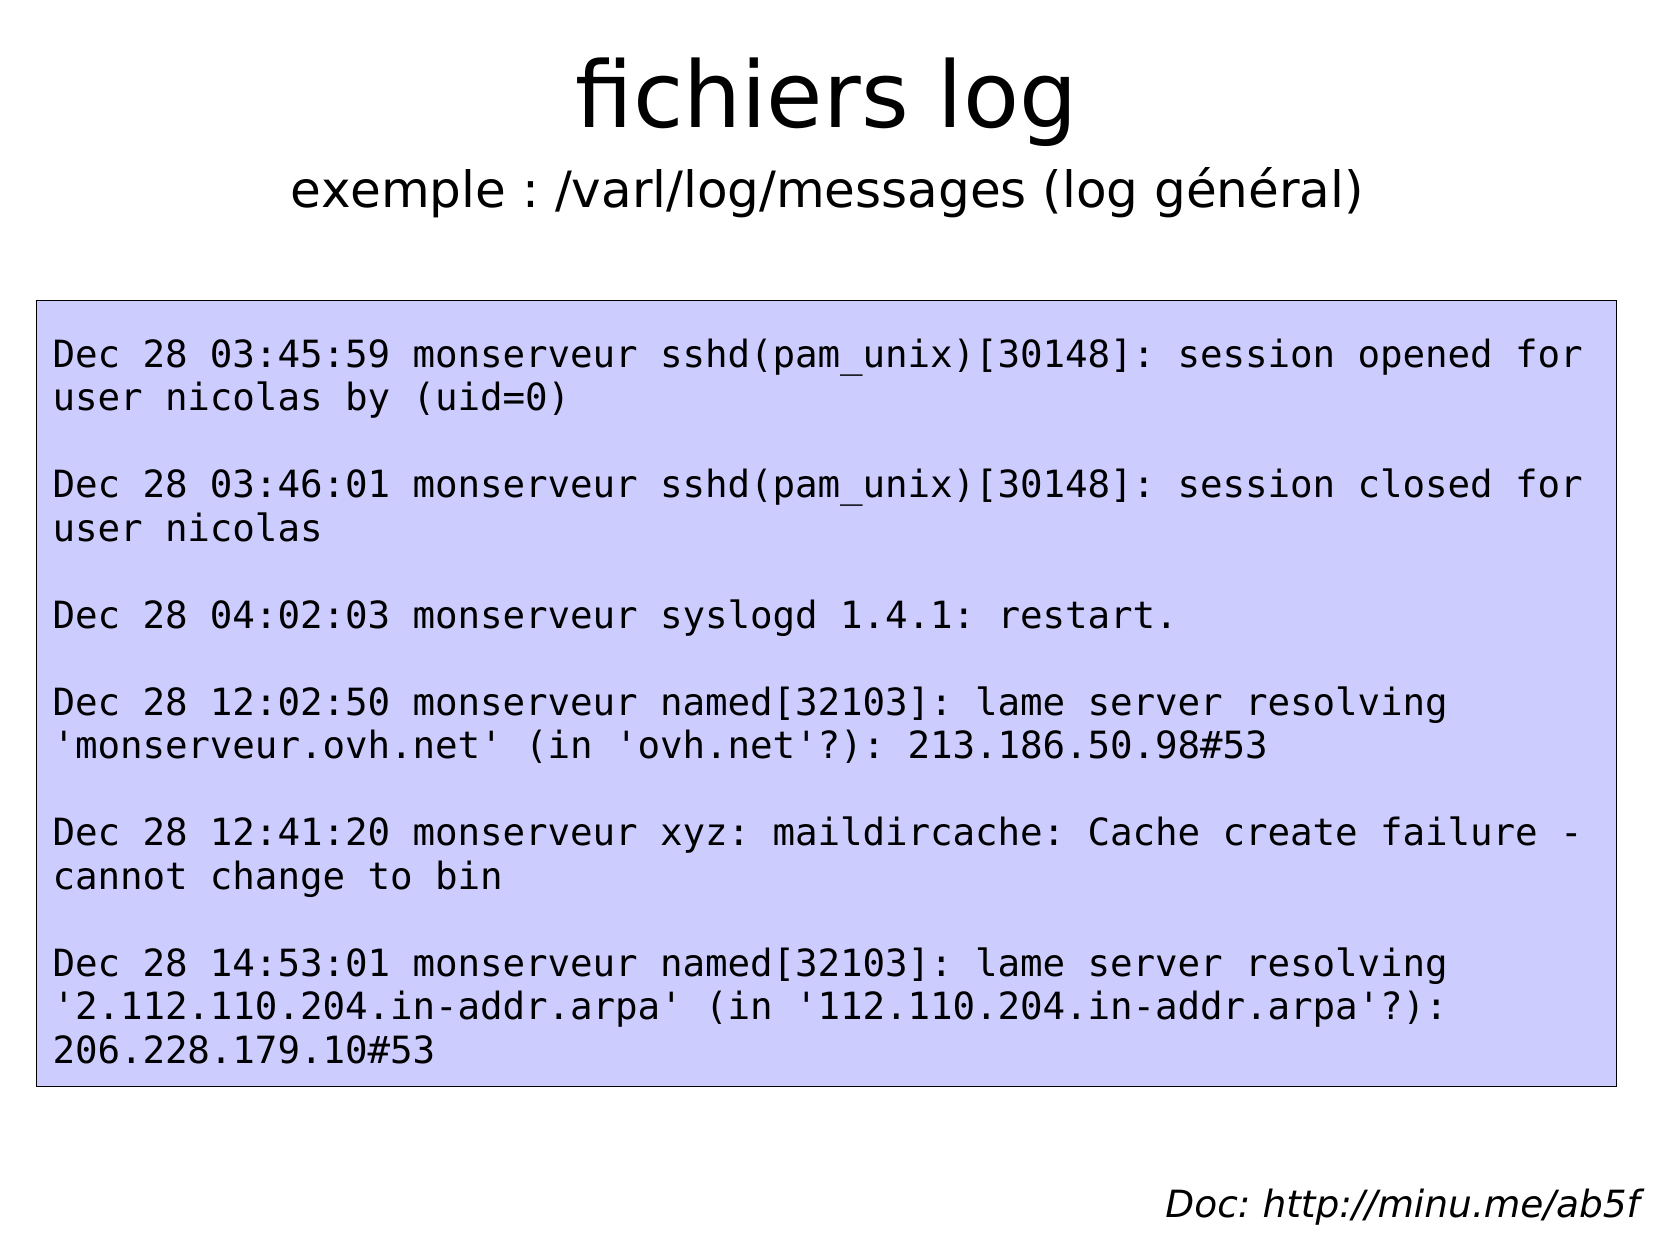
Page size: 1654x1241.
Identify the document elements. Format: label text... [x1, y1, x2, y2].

title fichiers log [136, 34, 1518, 158]
text_box Dec 28 03:45:59 monserveur sshd(pam_unix)[30148]: session opened for user nicolas by (uid=0) Dec 28 03:46:01 monserveur sshd(pam_unix)[30148]: session closed for user nicolas Dec 28 04:02:03 monserveur syslogd 1.4.1: restart. Dec 28 12:02:50 monserveur named[32103]: lame server resolving 'monserveur.ovh.net' (in 'ovh.net'?): 213.186.50.98#53 Dec 28 12:41:20 monserveur xyz: maildircache: Cache create failure - cannot change to bin Dec 28 14:53:01 monserveur named[32103]: lame server resolving '2.112.110.204.in-addr.arpa' (in '112.110.204.in-addr.arpa'?): 206.228.179.10#53 [52, 332, 1602, 1116]
text_box exemple : /varl/log/messages (log général) [290, 161, 1365, 220]
text_box Doc: http://minu.me/ab5f [1165, 1182, 1641, 1227]
text_box [36, 300, 1617, 1087]
